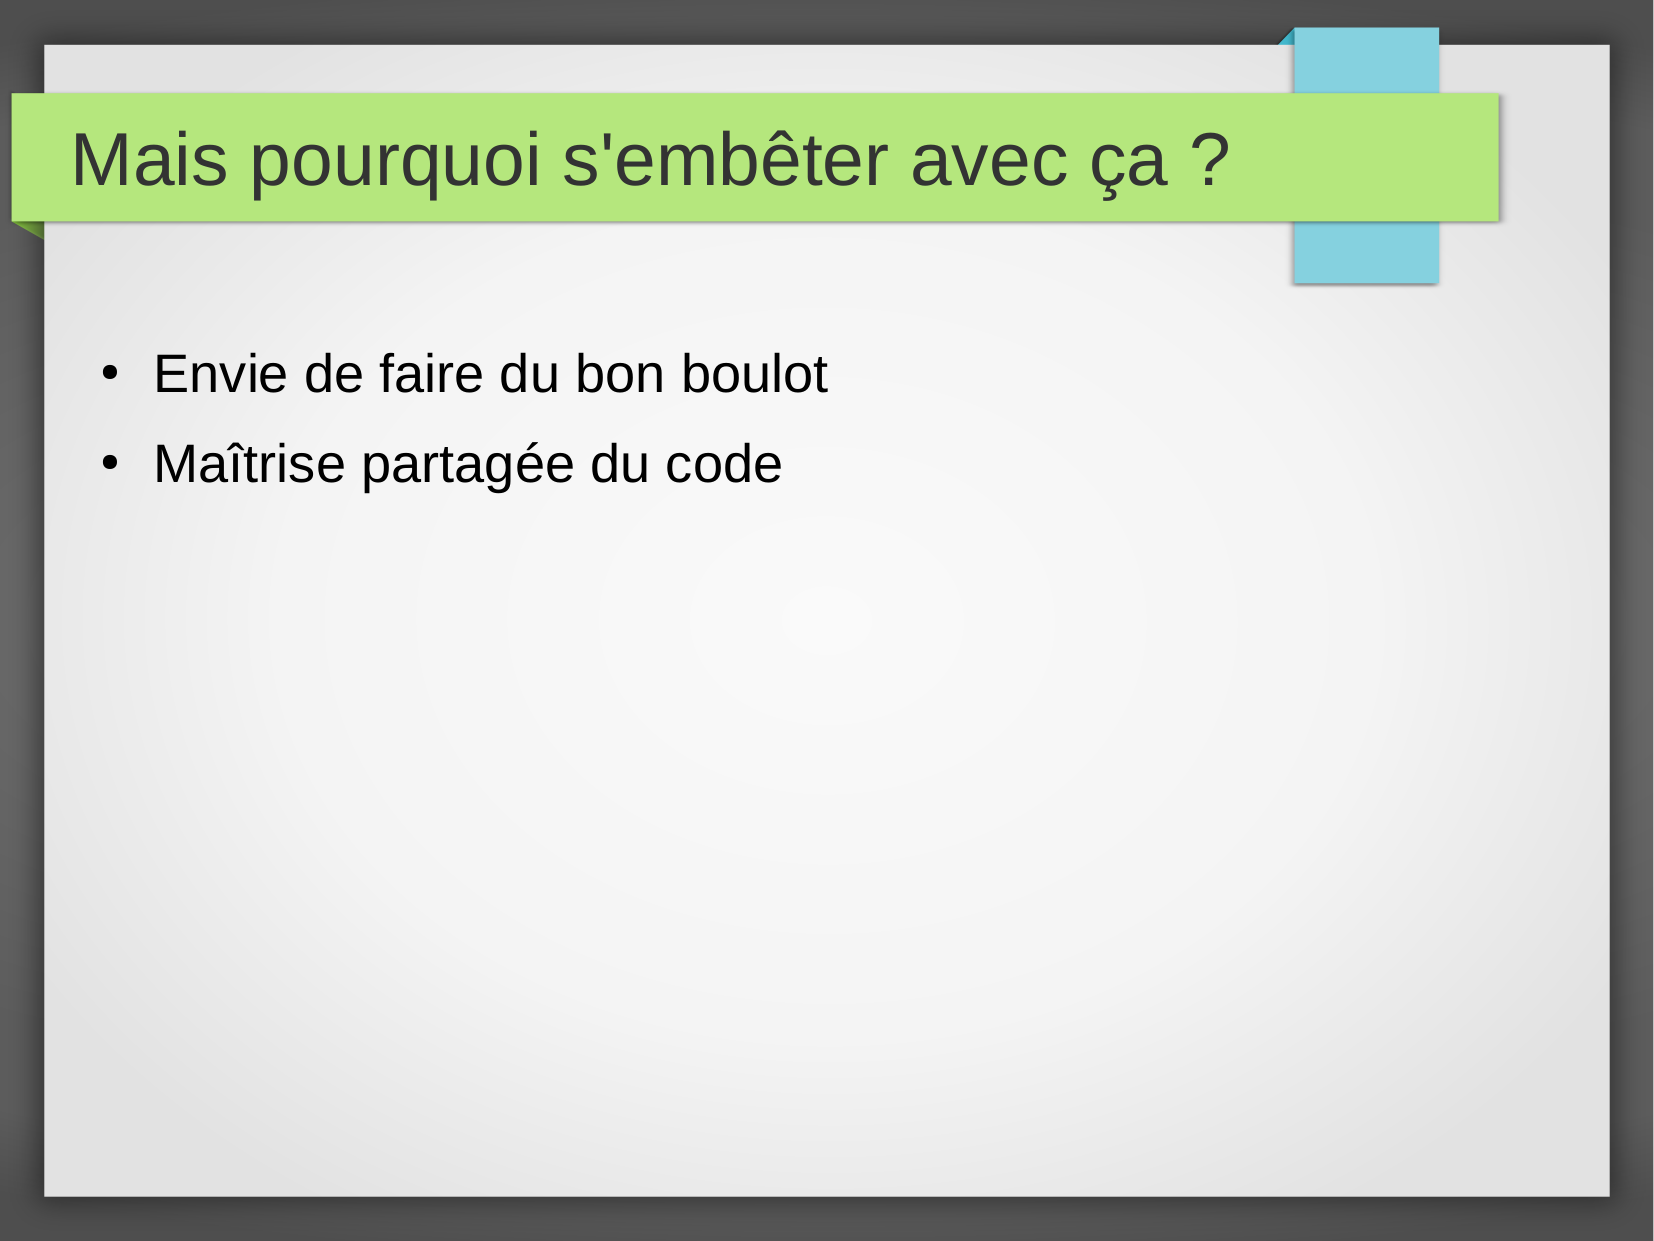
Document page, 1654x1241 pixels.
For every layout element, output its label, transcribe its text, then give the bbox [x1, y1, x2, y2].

list Envie de faire du bon boulot Maîtrise partagée du code [82, 343, 1538, 1063]
title Mais pourquoi s'embêter avec ça ? [70, 106, 1335, 213]
picture [0, 0, 1654, 1241]
